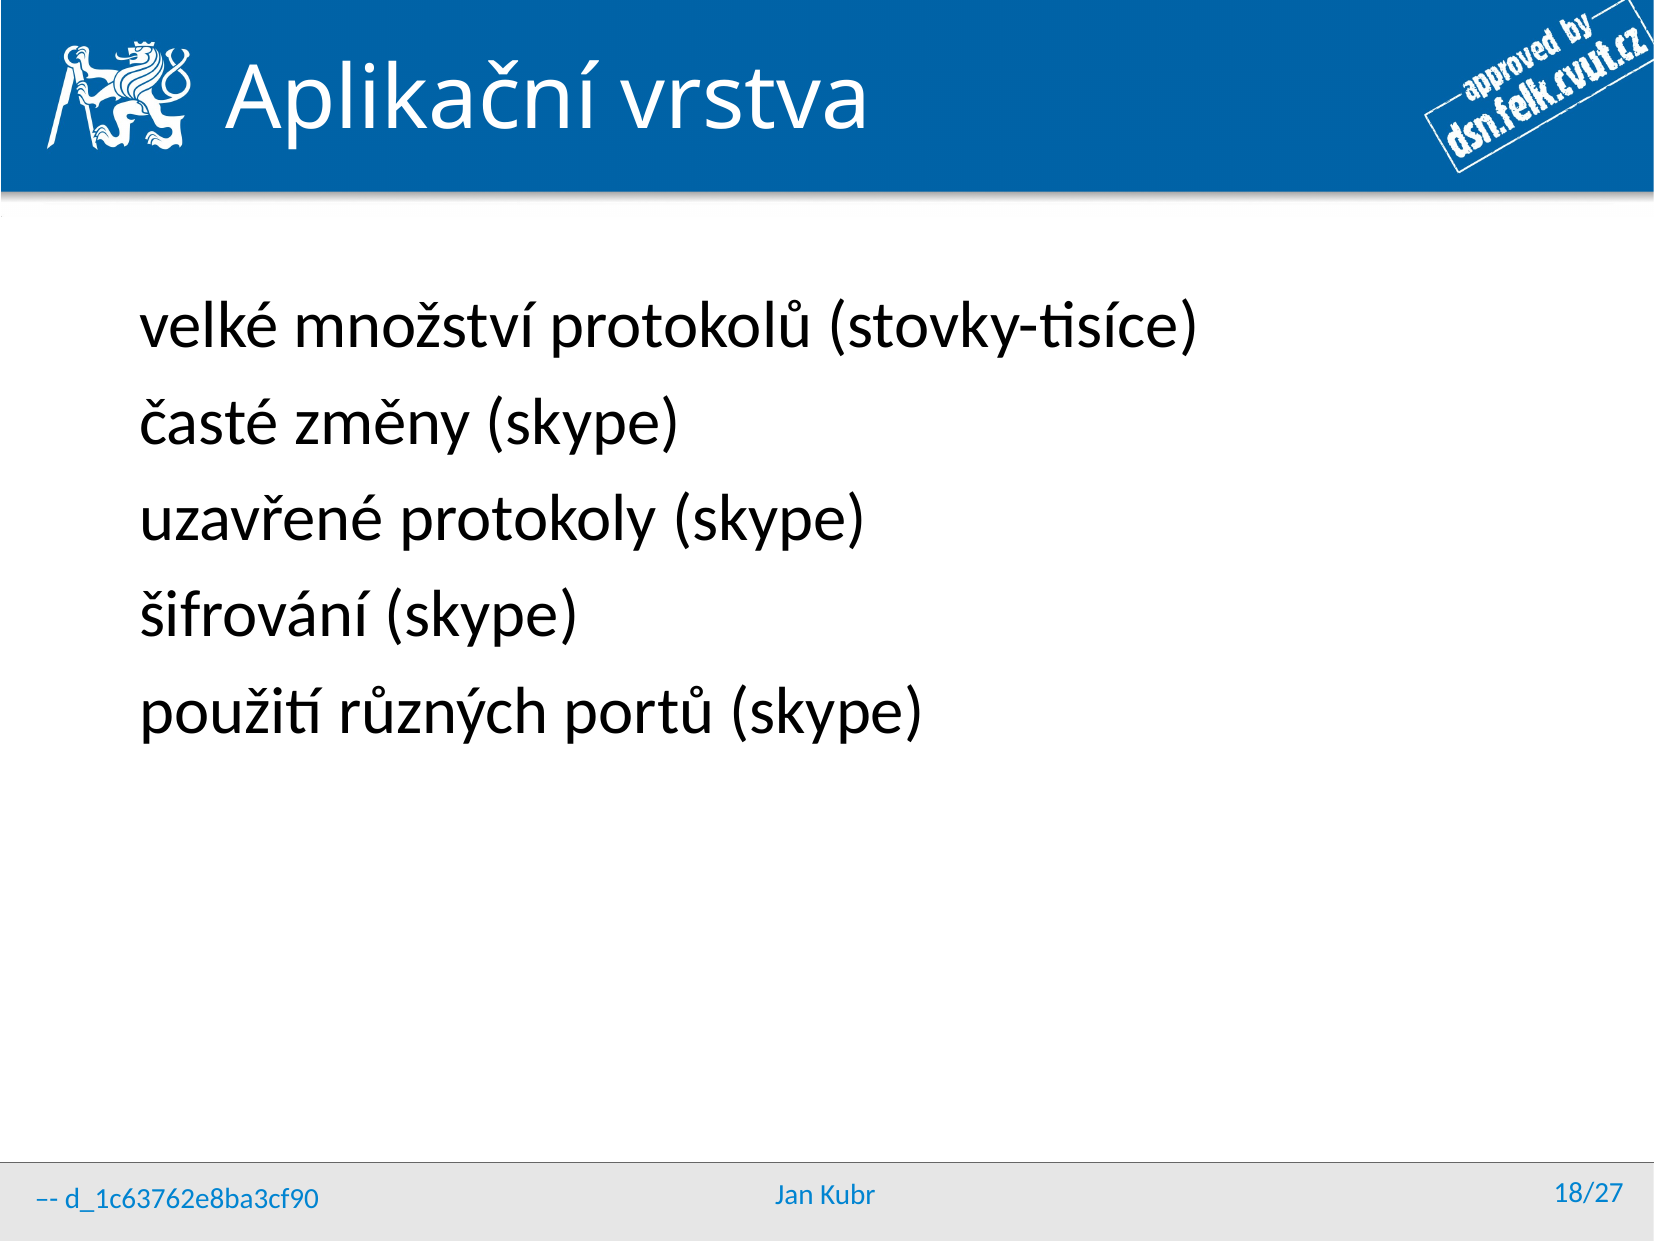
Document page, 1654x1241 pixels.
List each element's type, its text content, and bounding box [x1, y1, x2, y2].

picture [1, 0, 1654, 217]
title Aplikační vrstva [225, 0, 1426, 188]
list velké množství protokolů (stovky-tisíce) časté změny (skype) uzavřené protokoly (skype) šifrování (skype) použití různých portů (skype) [121, 297, 1534, 1126]
